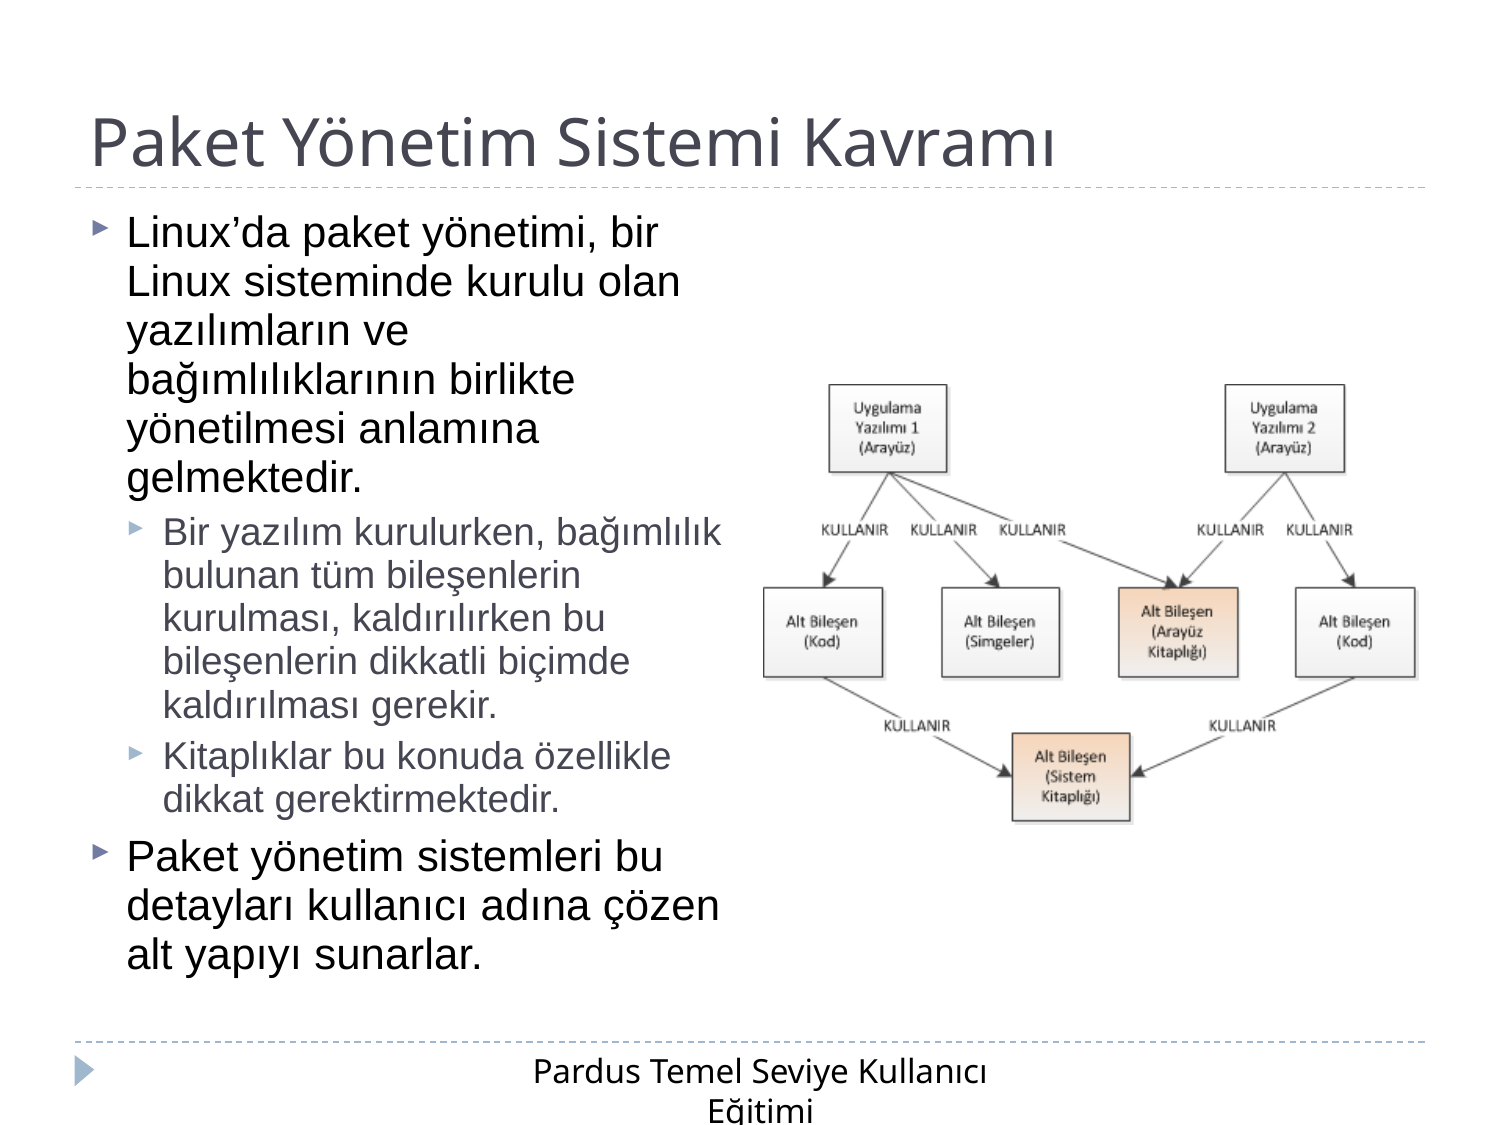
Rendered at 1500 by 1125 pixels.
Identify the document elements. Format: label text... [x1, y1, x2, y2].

picture [763, 384, 1419, 825]
list Linux’da paket yönetimi, bir Linux sisteminde kurulu olan yazılımların ve bağımlılıklarının birlikte yönetilmesi anlamına gelmektedir. Bir yazılım kurulurken, bağımlılık bulunan tüm bileşenlerin kurulması, kaldırılırken bu bileşenlerin dikkatli biçimde kaldırılması gerekir. Kitaplıklar bu konuda özellikle dikkat gerektirmektedir. Paket yönetim sistemleri bu detayları kullanıcı adına çözen alt yapıyı sunarlar. [75, 200, 738, 1010]
title Paket Yönetim Sistemi Kavramı [75, 37, 1425, 188]
